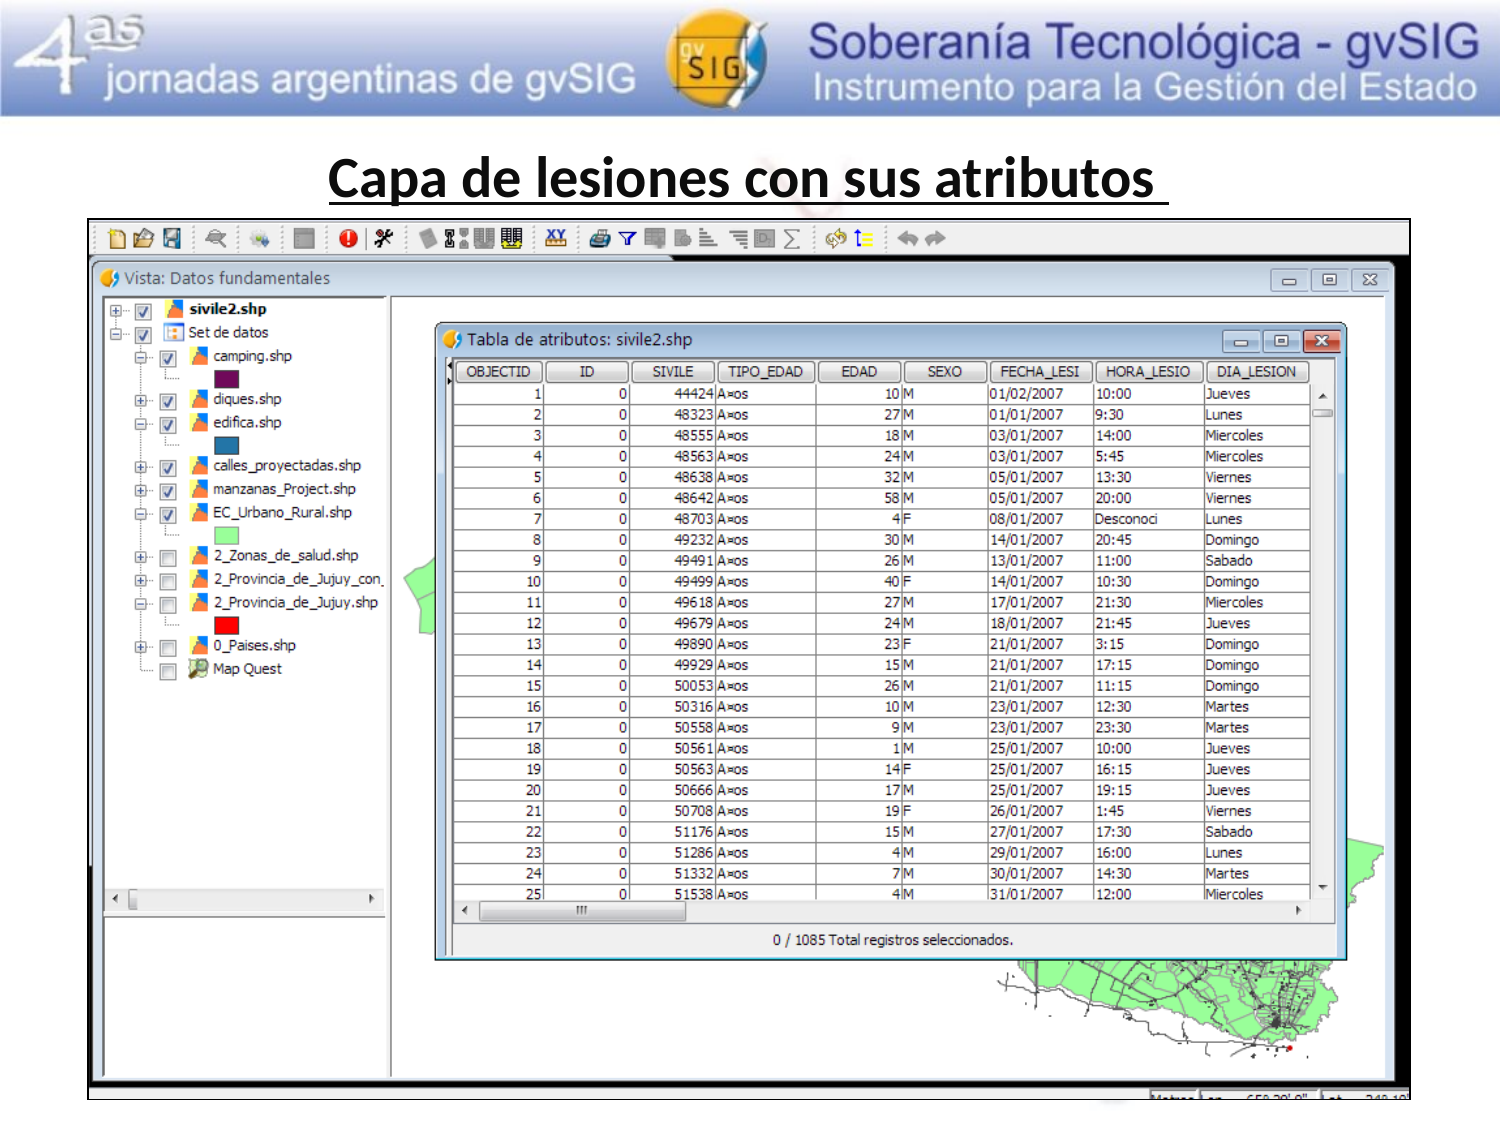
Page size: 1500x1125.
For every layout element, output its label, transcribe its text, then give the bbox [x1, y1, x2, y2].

text_box Capa de lesiones con sus atributos [237, 132, 1260, 214]
picture [88, 219, 1410, 1099]
